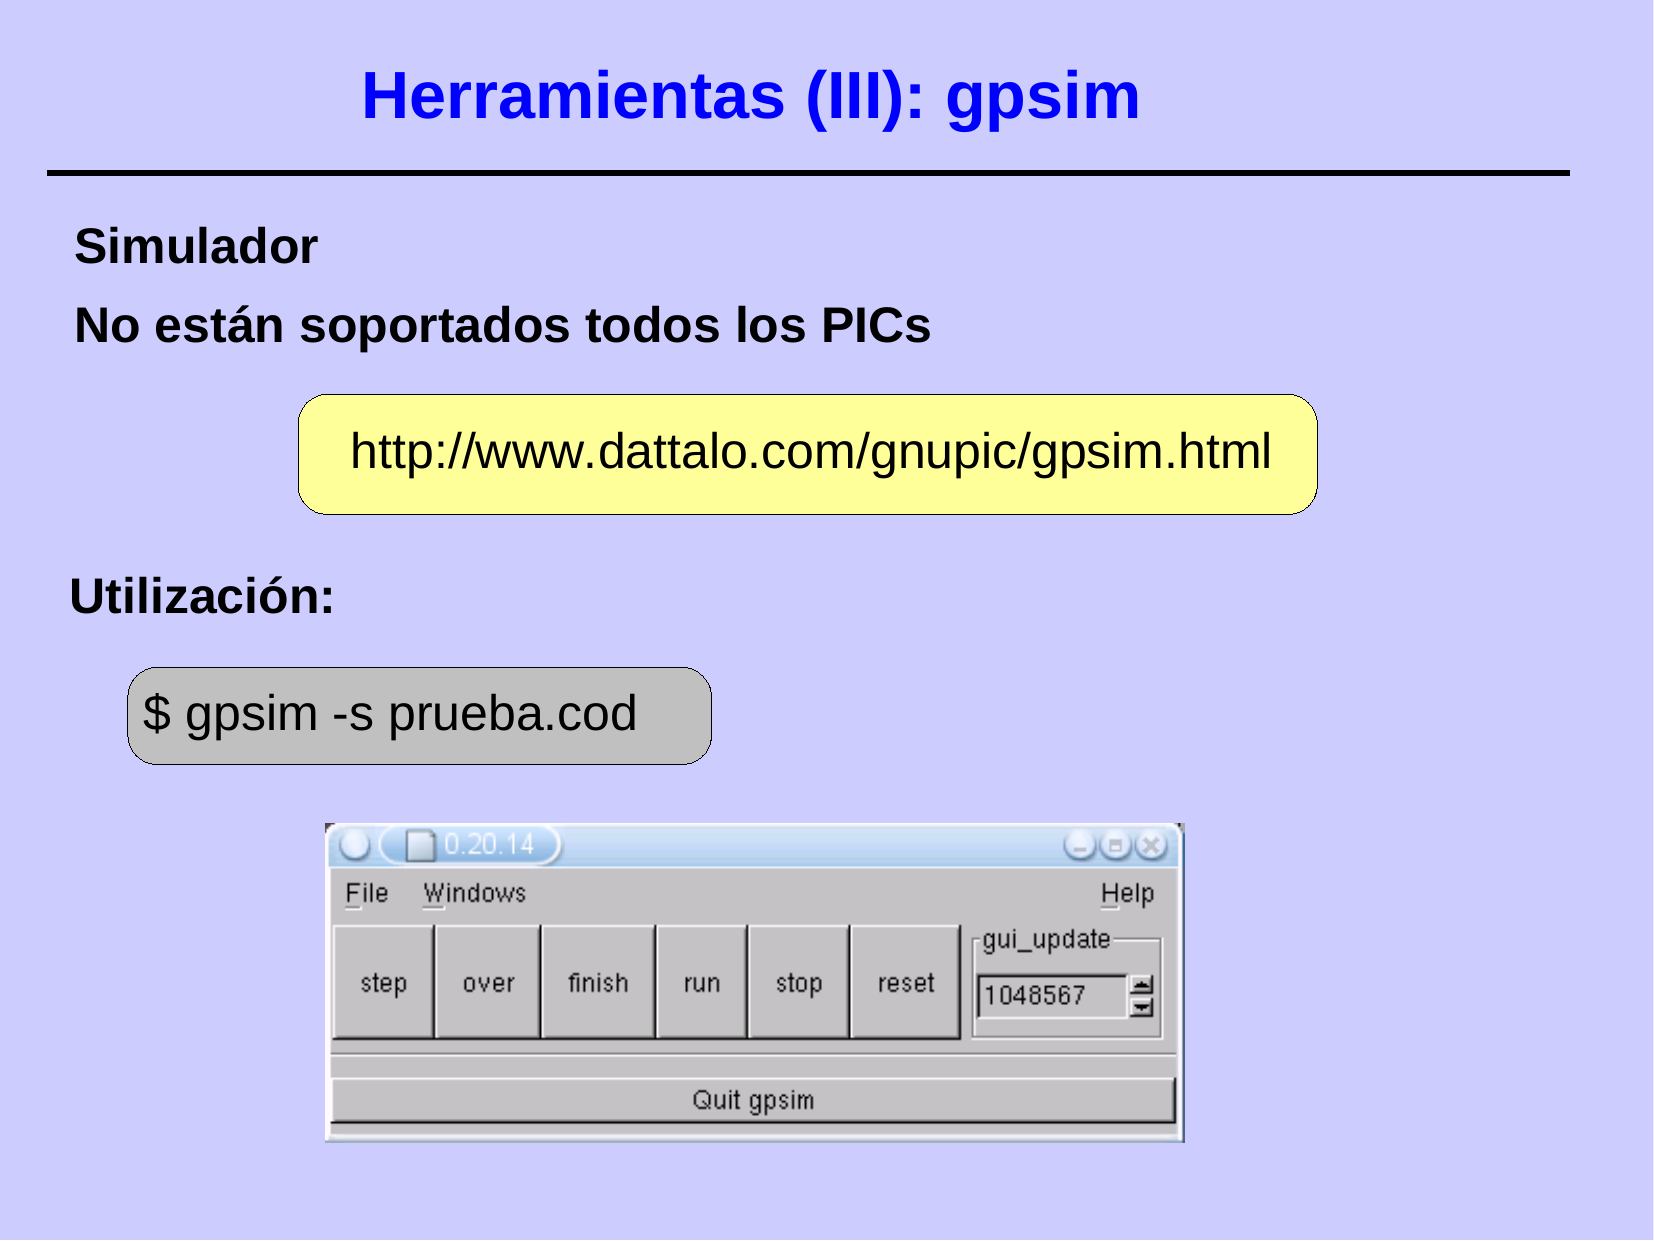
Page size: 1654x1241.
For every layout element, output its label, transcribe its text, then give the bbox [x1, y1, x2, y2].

text_box $ gpsim -s prueba.cod [129, 685, 688, 748]
text_box [298, 394, 1318, 515]
text_box http://www.dattalo.com/gnupic/gpsim.html [350, 423, 1277, 486]
picture [325, 823, 1185, 1143]
text_box Simulador No están soportados todos los PICs [60, 217, 1532, 371]
title Herramientas (III): gpsim [114, 0, 1390, 178]
text_box [130, 667, 712, 765]
text_box Utilización: [55, 568, 933, 649]
